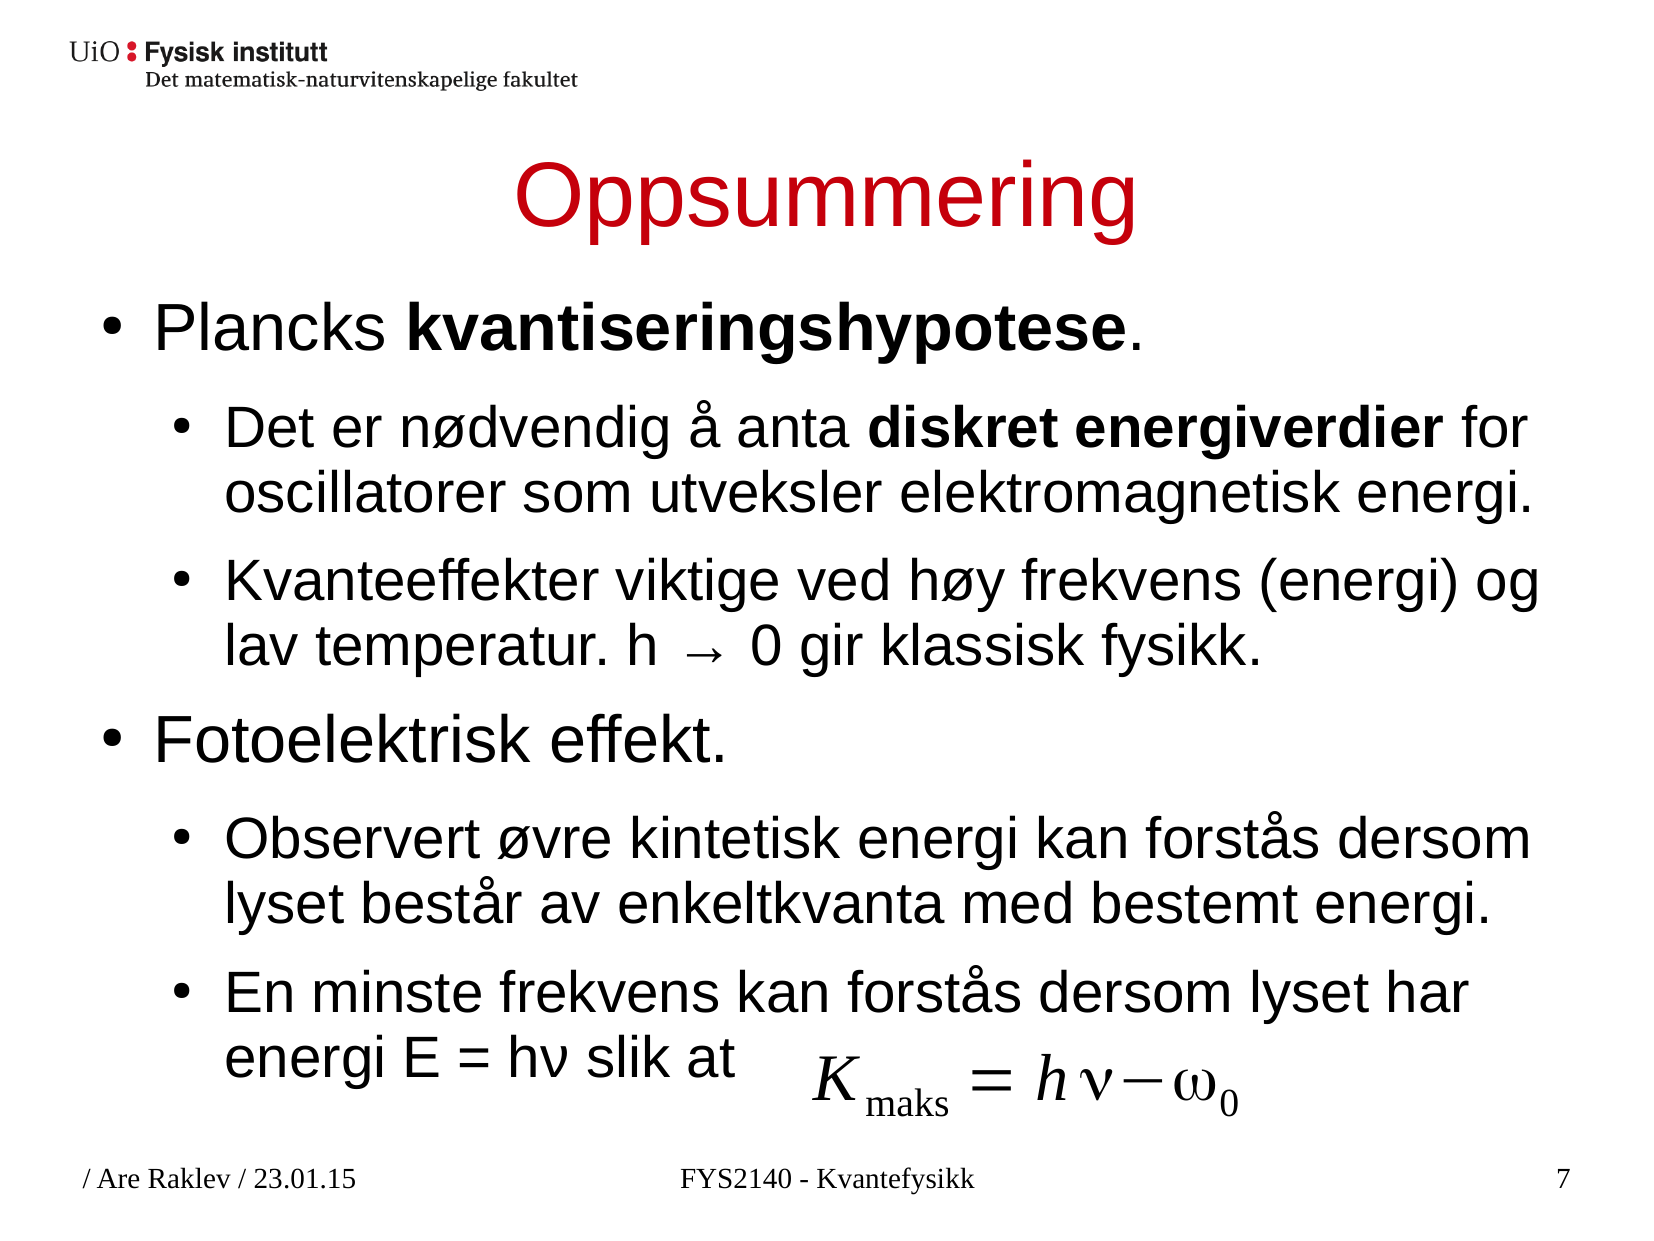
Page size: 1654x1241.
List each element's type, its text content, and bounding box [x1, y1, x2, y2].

title Oppsummering [82, 90, 1571, 290]
chart [800, 1041, 1246, 1126]
picture [68, 37, 581, 93]
list Plancks kvantiseringshypotese. Det er nødvendig å anta diskret energiverdier for oscillatorer som utveksler elektromagnetisk energi. Kvanteeffekter viktige ved høy frekvens (energi) og lav temperatur. h → 0 gir klassisk fysikk. Fotoelektrisk effekt. Observert øvre kintetisk energi kan forstås dersom lyset består av enkeltkvanta med bestemt energi. En minste frekvens kan forstås dersom lyset har energi E = hν slik at [82, 290, 1613, 1094]
